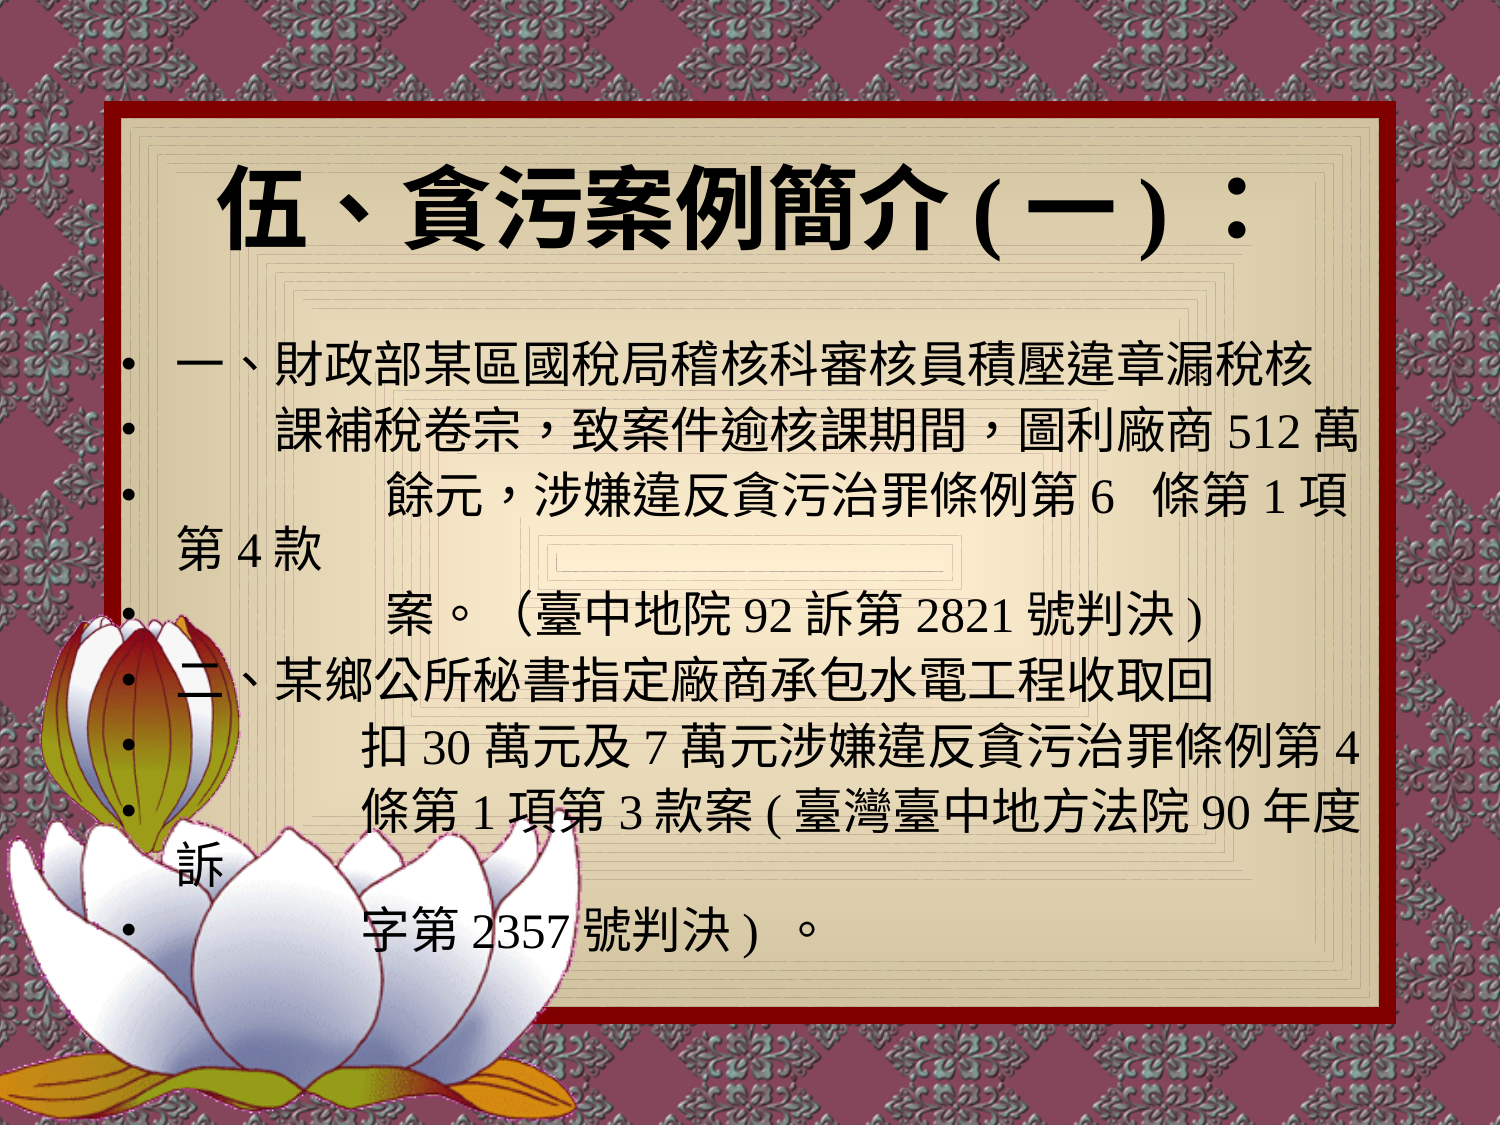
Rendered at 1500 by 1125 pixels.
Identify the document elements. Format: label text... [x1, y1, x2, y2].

picture [0, 0, 1500, 1125]
list 一、財政部某區國稅局稽核科審核員積壓違章漏稅核 課補稅卷宗，致案件逾核課期間，圖利廠商512萬 餘元，涉嫌違反貪污治罪條例第6 條第1項第4款 案。（臺中地院92訴第2821號判決) 二、某鄉公所秘書指定廠商承包水電工程收取回 扣30萬元及7萬元涉嫌違反貪污治罪條例第4 條第1項第3款案(臺灣臺中地方法院90年度訴 字第2357號判決) 。 [112, 324, 1388, 988]
title 伍、貪污案例簡介(一)： [112, 112, 1388, 300]
